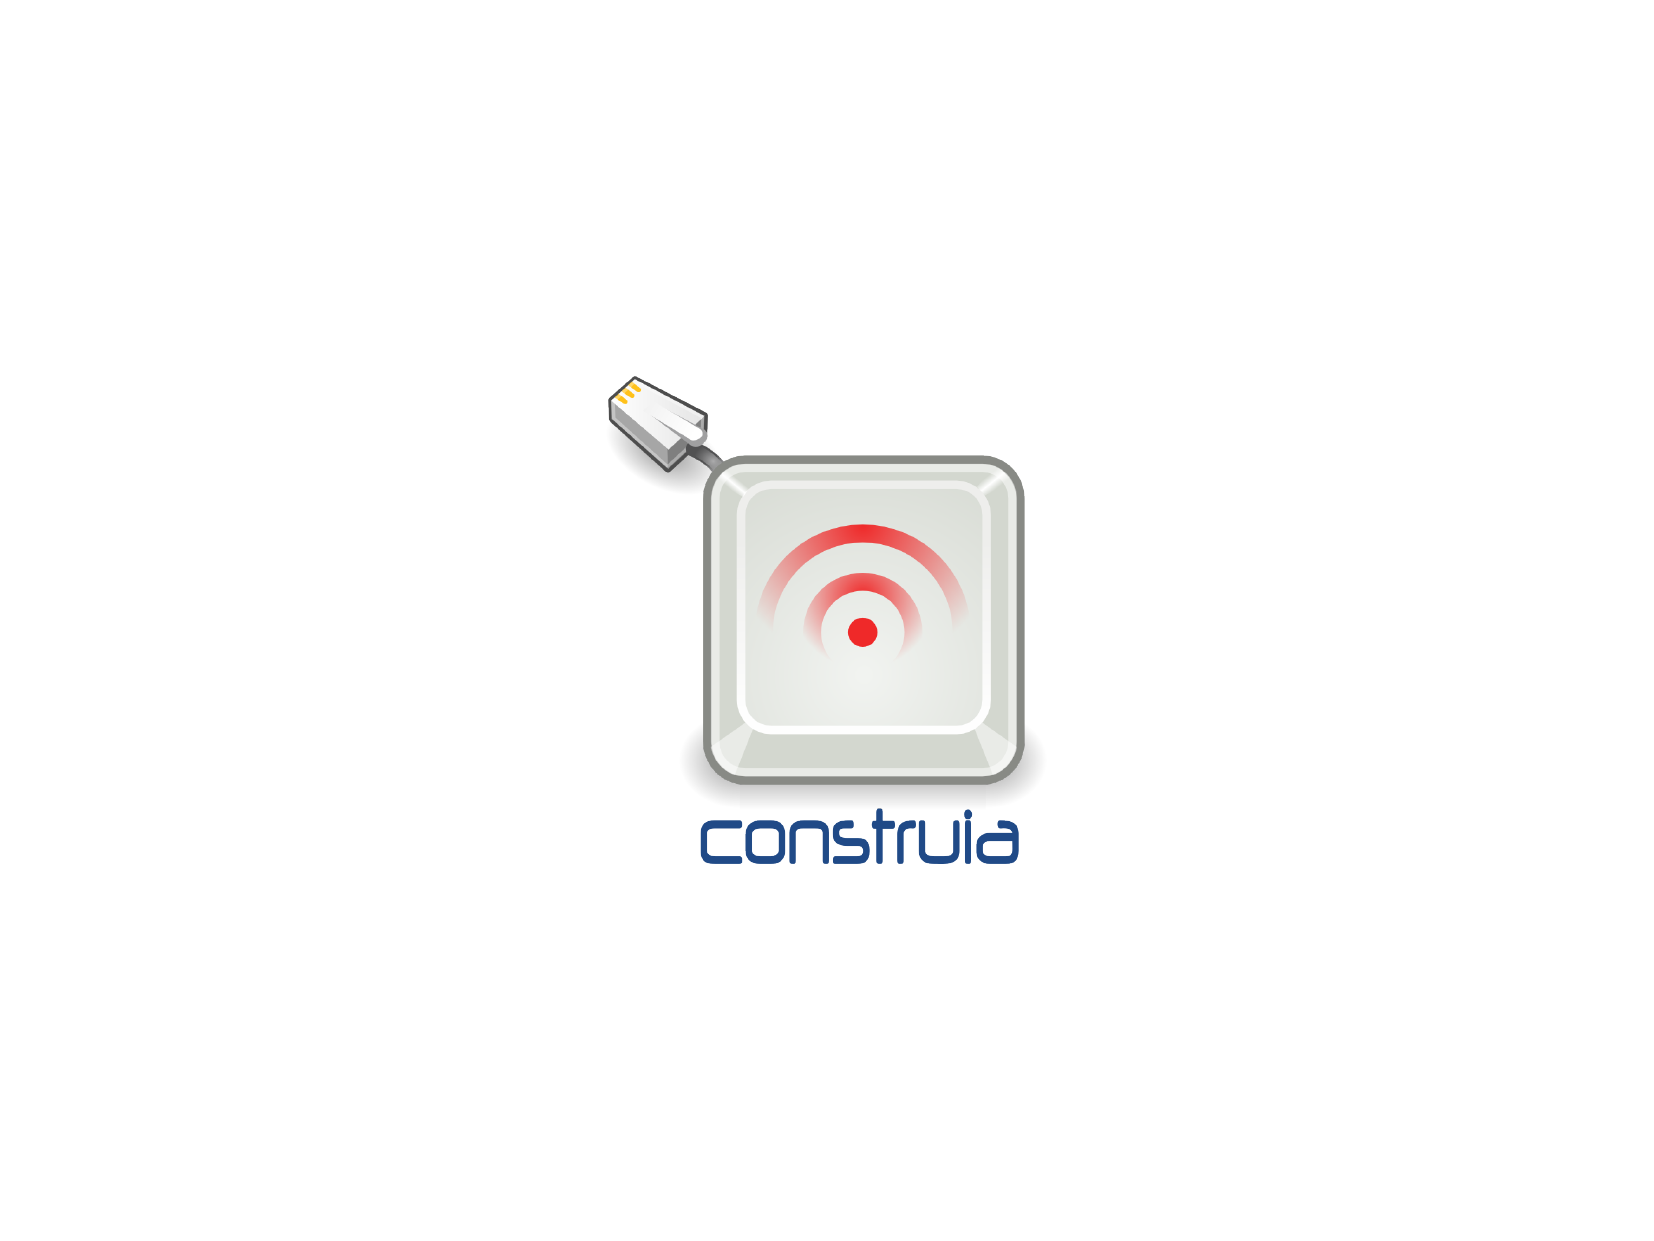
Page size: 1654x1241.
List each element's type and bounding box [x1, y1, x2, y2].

picture [605, 376, 1049, 864]
